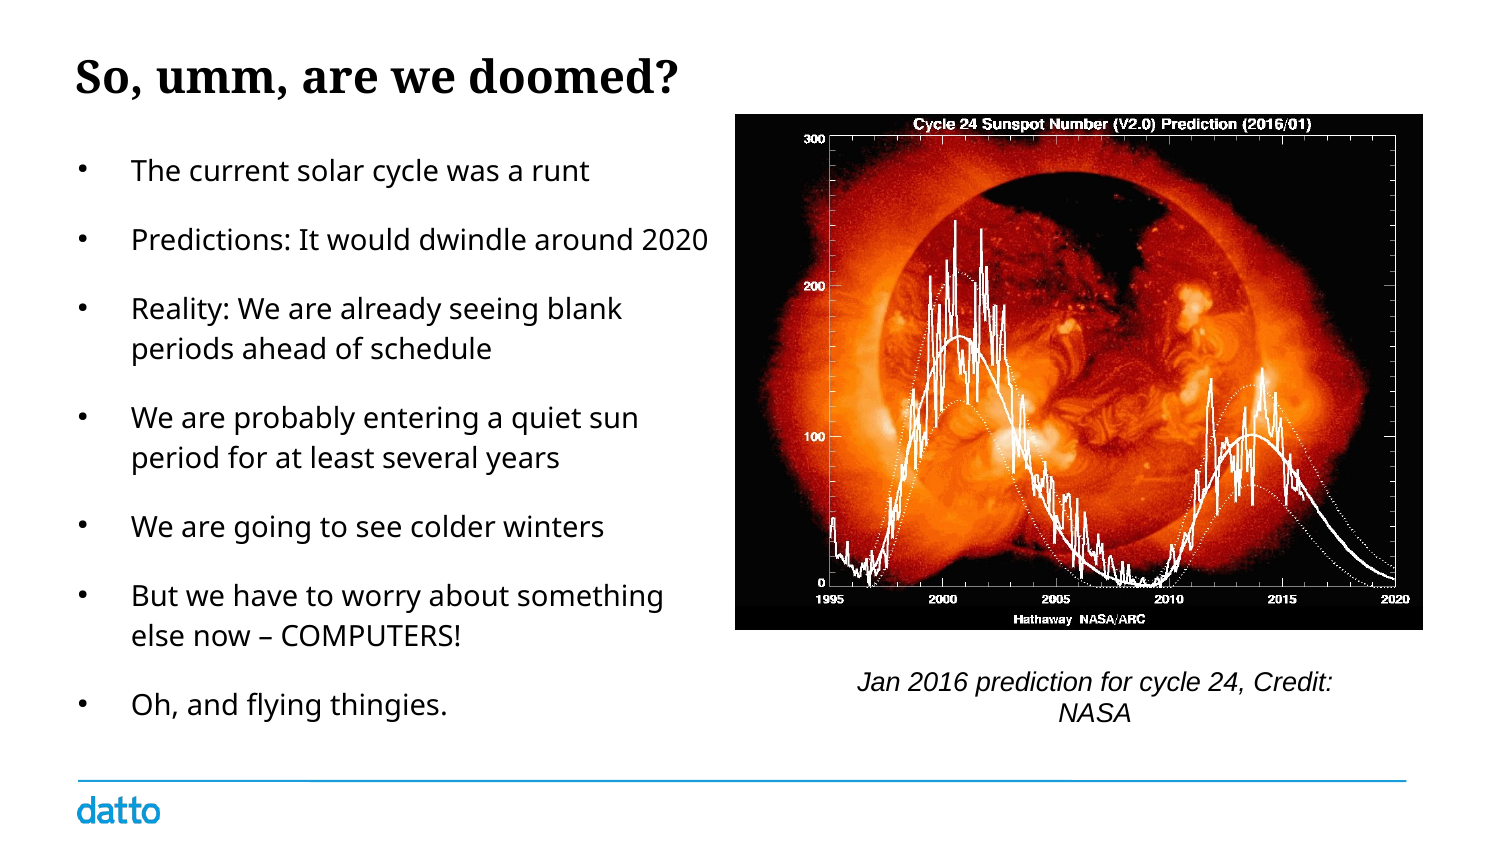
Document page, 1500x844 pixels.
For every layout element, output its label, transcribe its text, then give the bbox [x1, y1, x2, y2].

picture [95, 796, 133, 824]
picture [77, 796, 91, 808]
picture [146, 808, 156, 819]
picture [735, 114, 1423, 631]
list The current solar cycle was a runt Predictions: It would dwindle around 2020 Reality: We are already seeing blank periods ahead of schedule We are probably entering a quiet sun period for at least several years We are going to see colder winters But we have to worry about something else now – COMPUTERS! Oh, and flying thingies. [60, 150, 721, 766]
picture [136, 796, 160, 824]
picture [122, 808, 133, 824]
title So, umm, are we doomed? [75, 15, 1404, 137]
picture [82, 808, 91, 819]
text_box Jan 2016 prediction for cycle 24, Credit: NASA [825, 660, 1366, 736]
